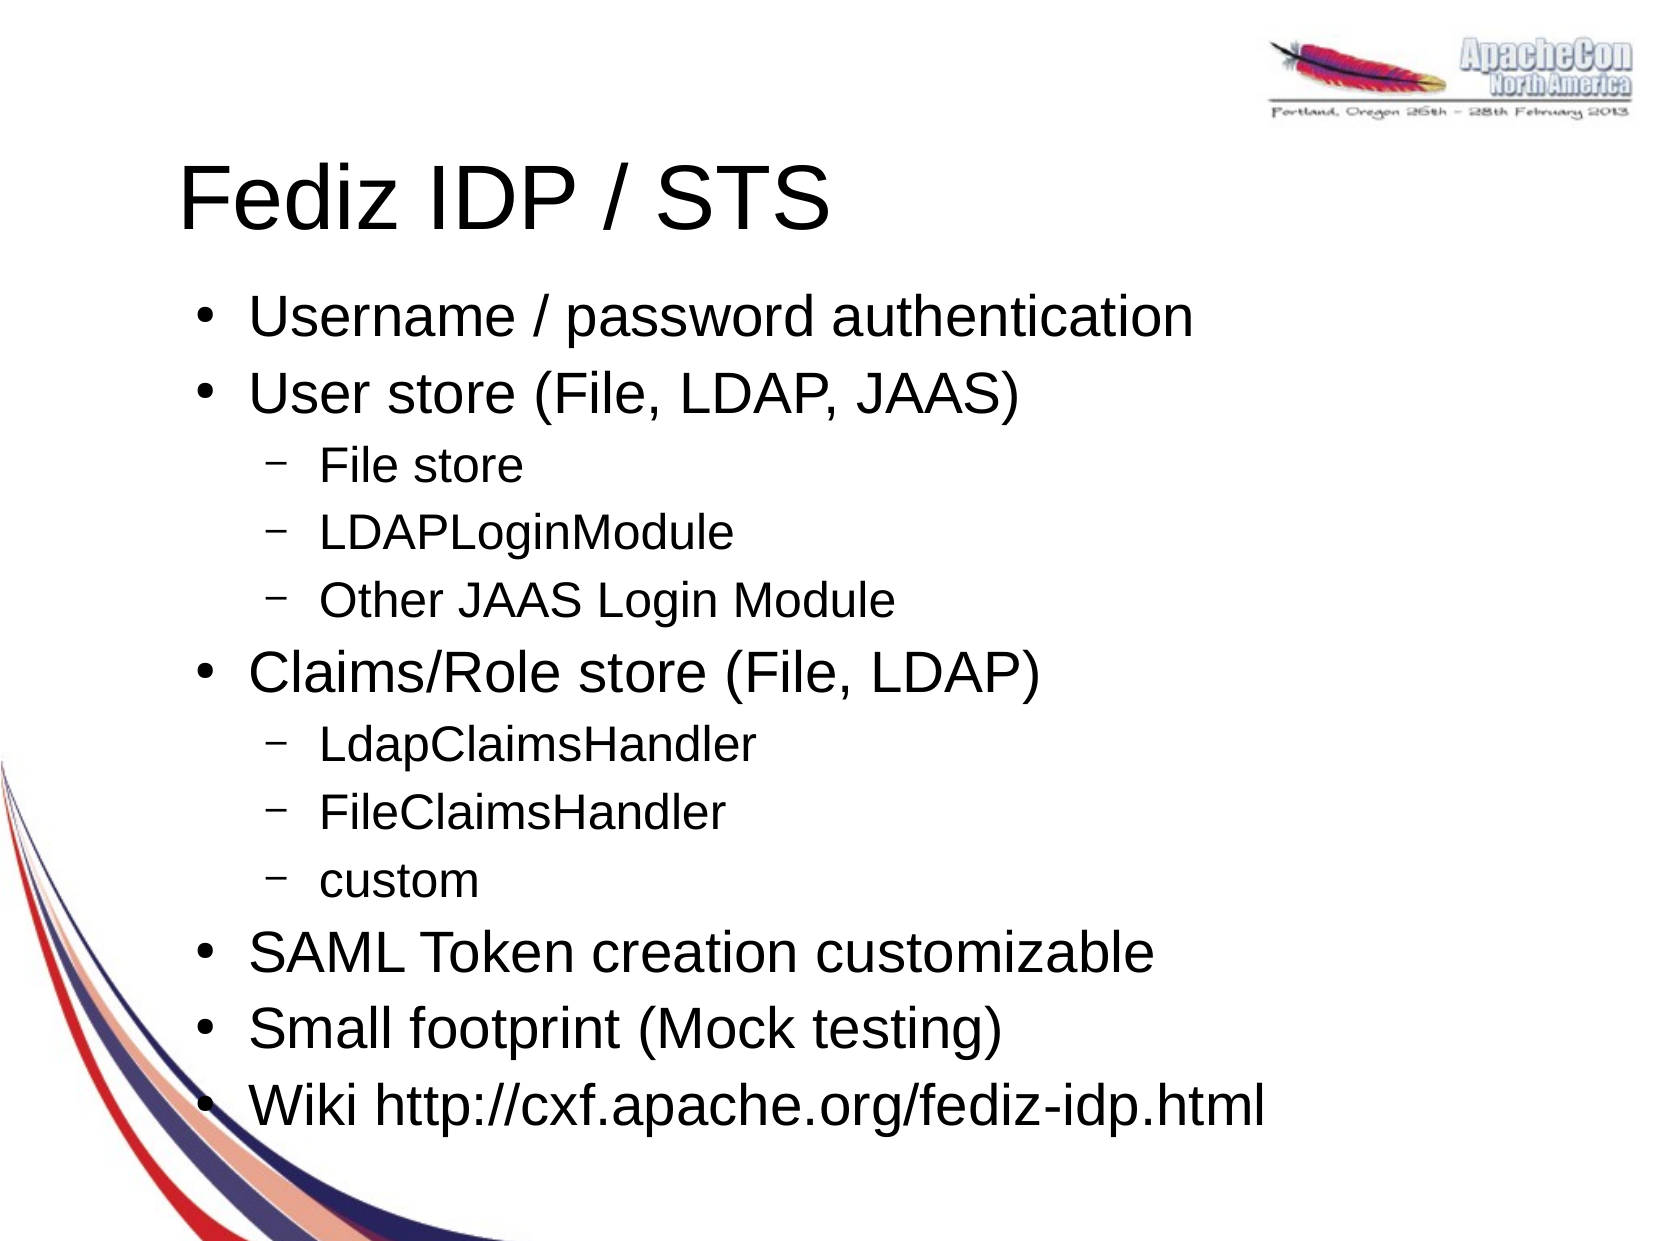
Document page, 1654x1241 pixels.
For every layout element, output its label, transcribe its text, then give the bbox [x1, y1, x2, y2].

list Username / password authentication User store (File, LDAP, JAAS) File store LDAPLoginModule Other JAAS Login Module Claims/Role store (File, LDAP) LdapClaimsHandler FileClaimsHandler custom SAML Token creation customizable Small footprint (Mock testing) Wiki http://cxf.apache.org/fediz-idp.html [177, 283, 1536, 1137]
picture [0, 0, 1654, 1241]
title Fediz IDP / STS [177, 146, 1536, 250]
